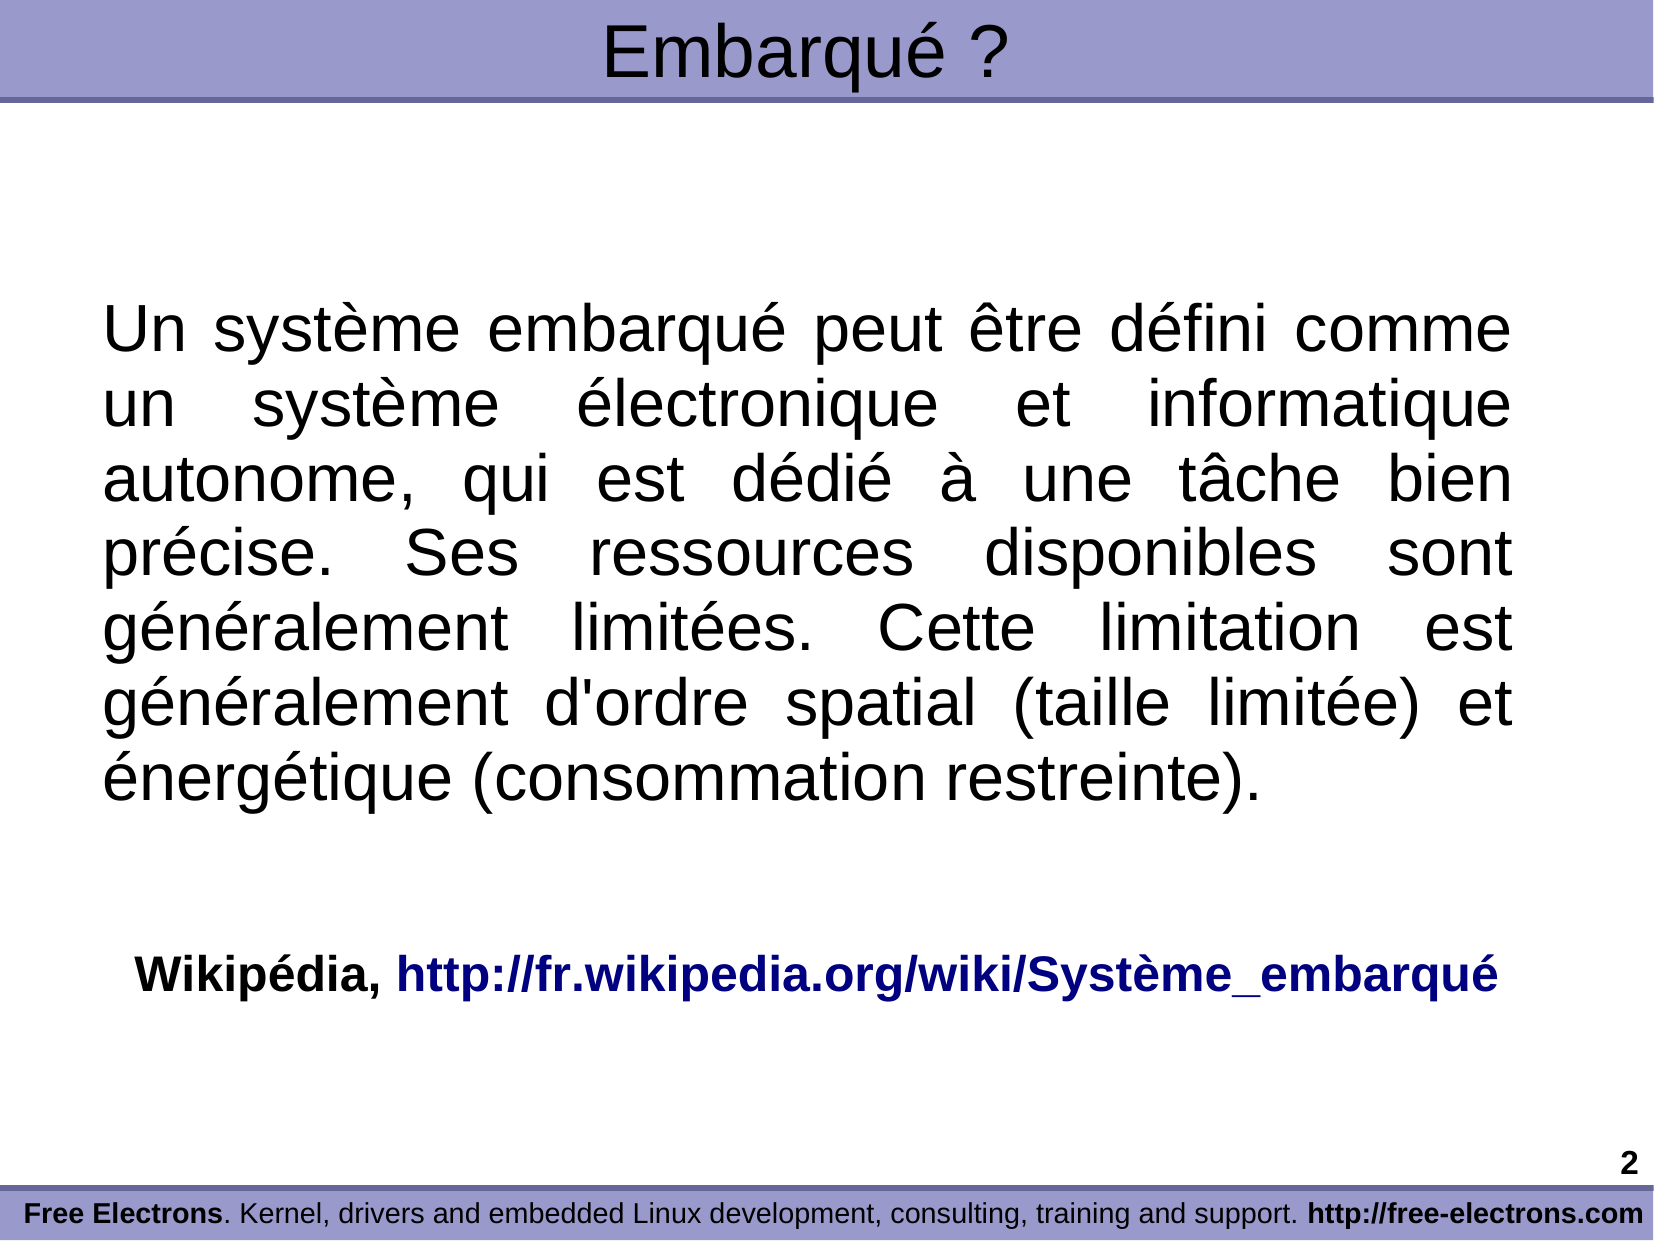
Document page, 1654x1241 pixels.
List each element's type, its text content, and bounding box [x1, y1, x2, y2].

subtitle Un système embarqué peut être défini comme un système électronique et informatique autonome, qui est dédié à une tâche bien précise. Ses ressources disponibles sont généralement limitées. Cette limitation est généralement d'ordre spatial (taille limitée) et énergétique (consommation restreinte). [101, 212, 1514, 893]
title Embarqué ? [60, 4, 1551, 98]
text_box Wikipédia, http://fr.wikipedia.org/wiki/Système_embarqué [95, 945, 1539, 1011]
